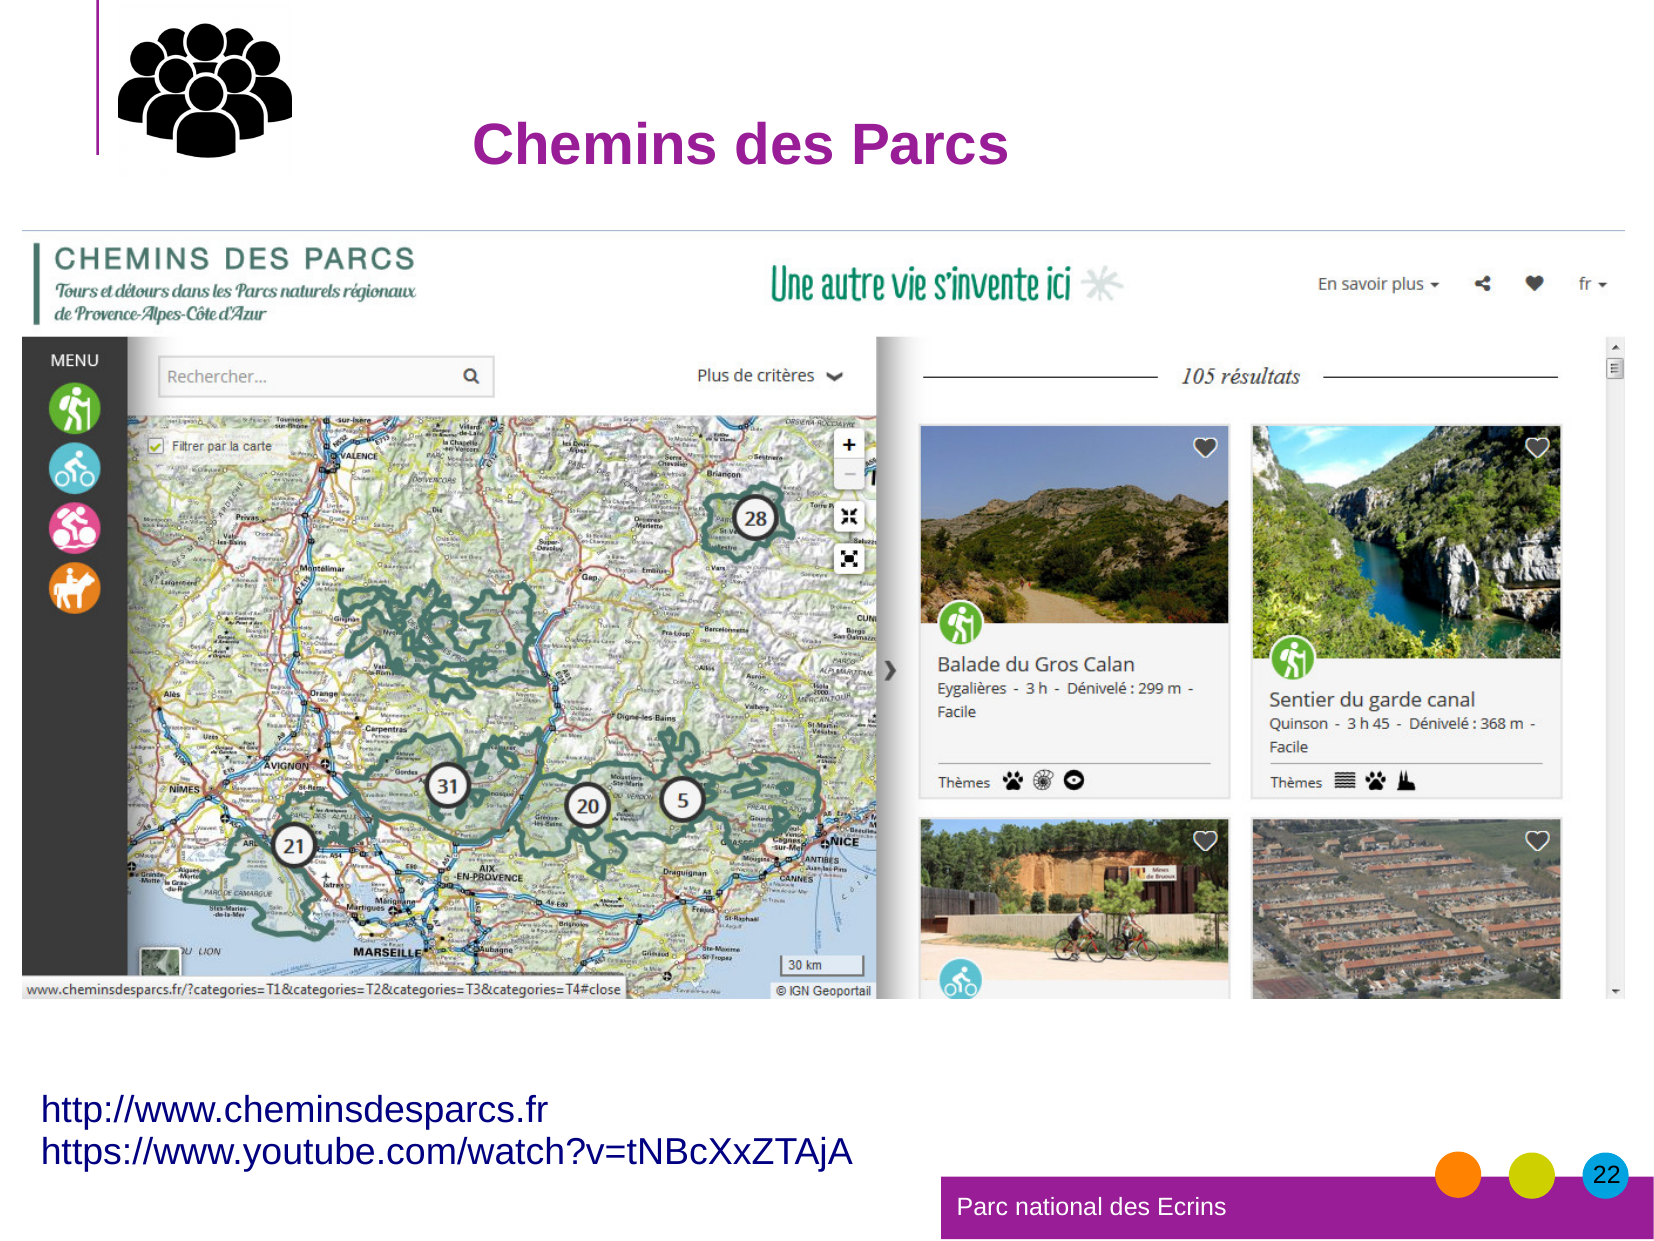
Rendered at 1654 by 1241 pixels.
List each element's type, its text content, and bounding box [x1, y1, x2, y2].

title Chemins des Parcs [472, 29, 1625, 178]
picture [118, 3, 292, 178]
picture [22, 230, 1625, 999]
text_box http://www.cheminsdesparcs.fr https://www.youtube.com/watch?v=tNBcXxZTAjA [26, 1080, 876, 1180]
